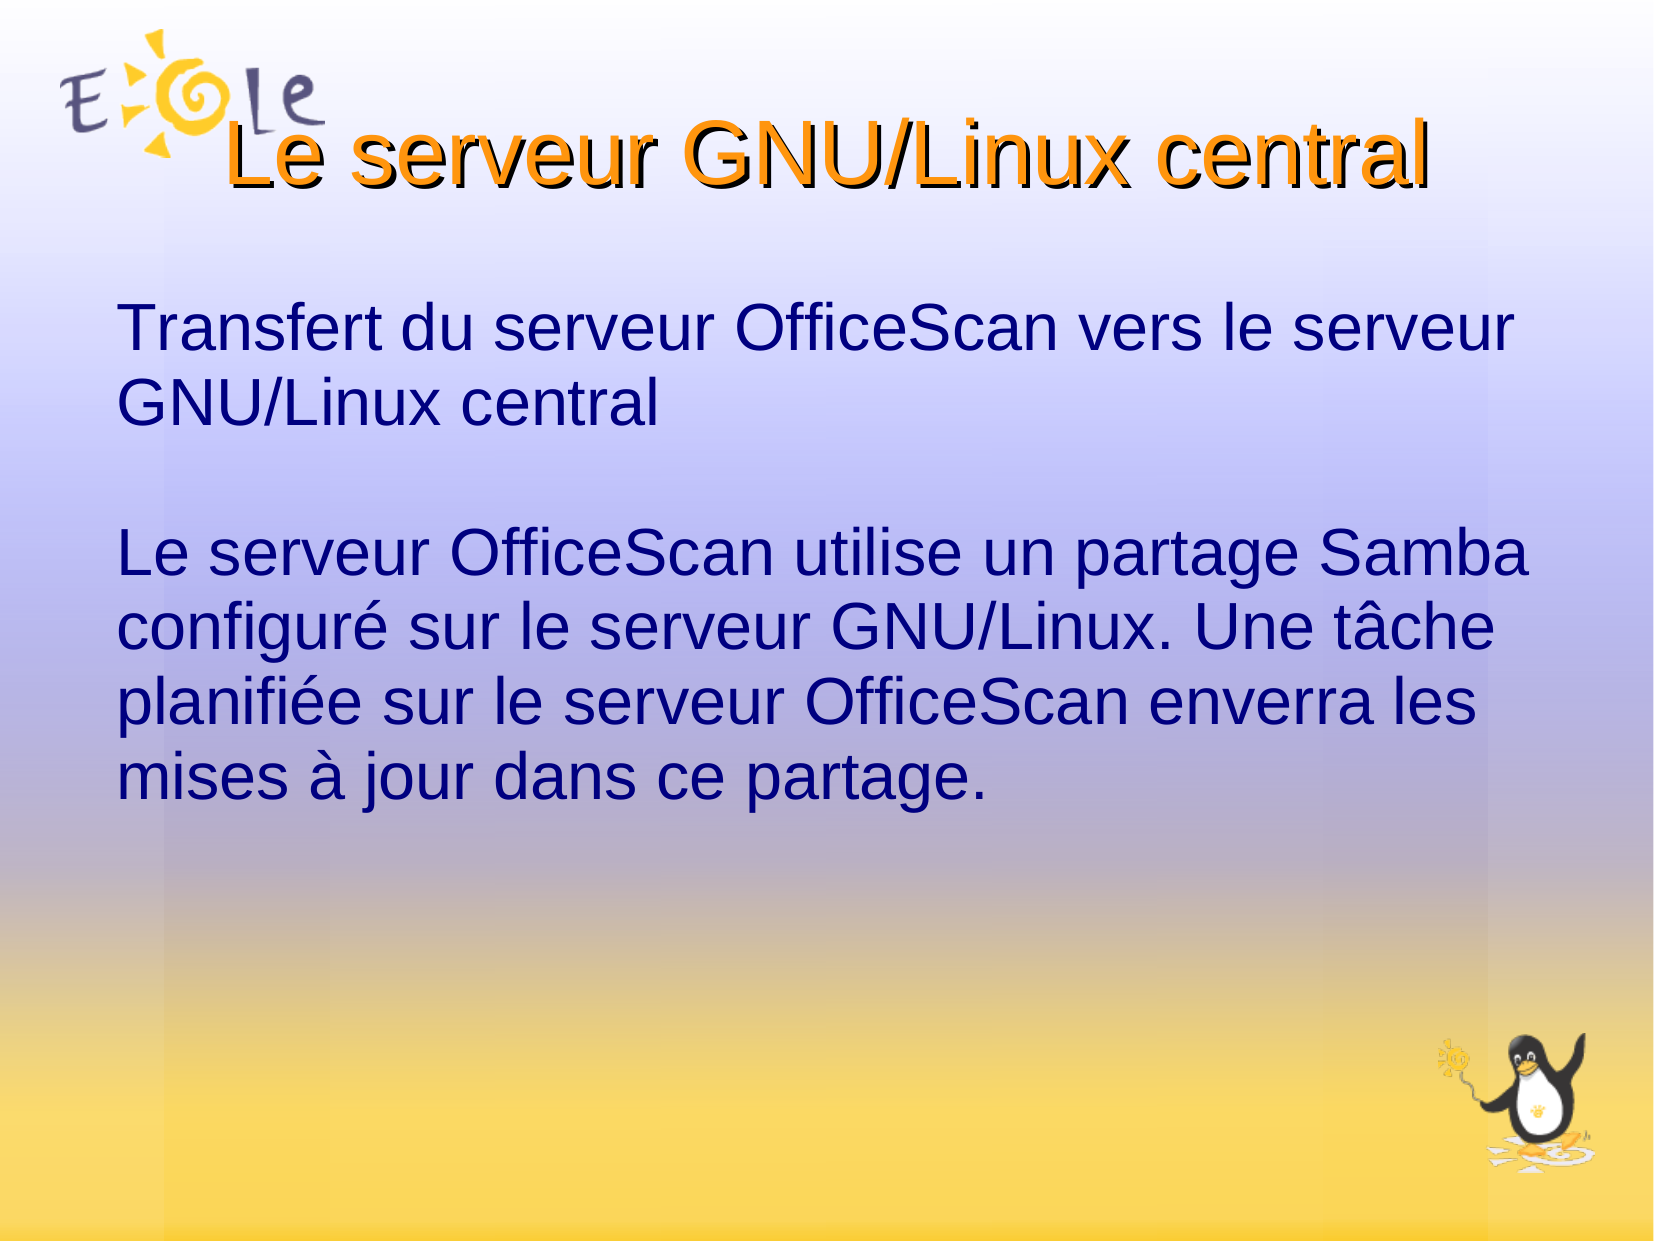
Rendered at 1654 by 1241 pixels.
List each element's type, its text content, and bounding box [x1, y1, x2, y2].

list Transfert du serveur OfficeScan vers le serveur GNU/Linux central Le serveur OfficeScan utilise un partage Samba configuré sur le serveur GNU/Linux. Une tâche planifiée sur le serveur OfficeScan enverra les mises à jour dans ce partage. [82, 290, 1571, 1109]
picture [0, 0, 1654, 1241]
title Le serveur GNU/Linux central [82, 56, 1571, 250]
